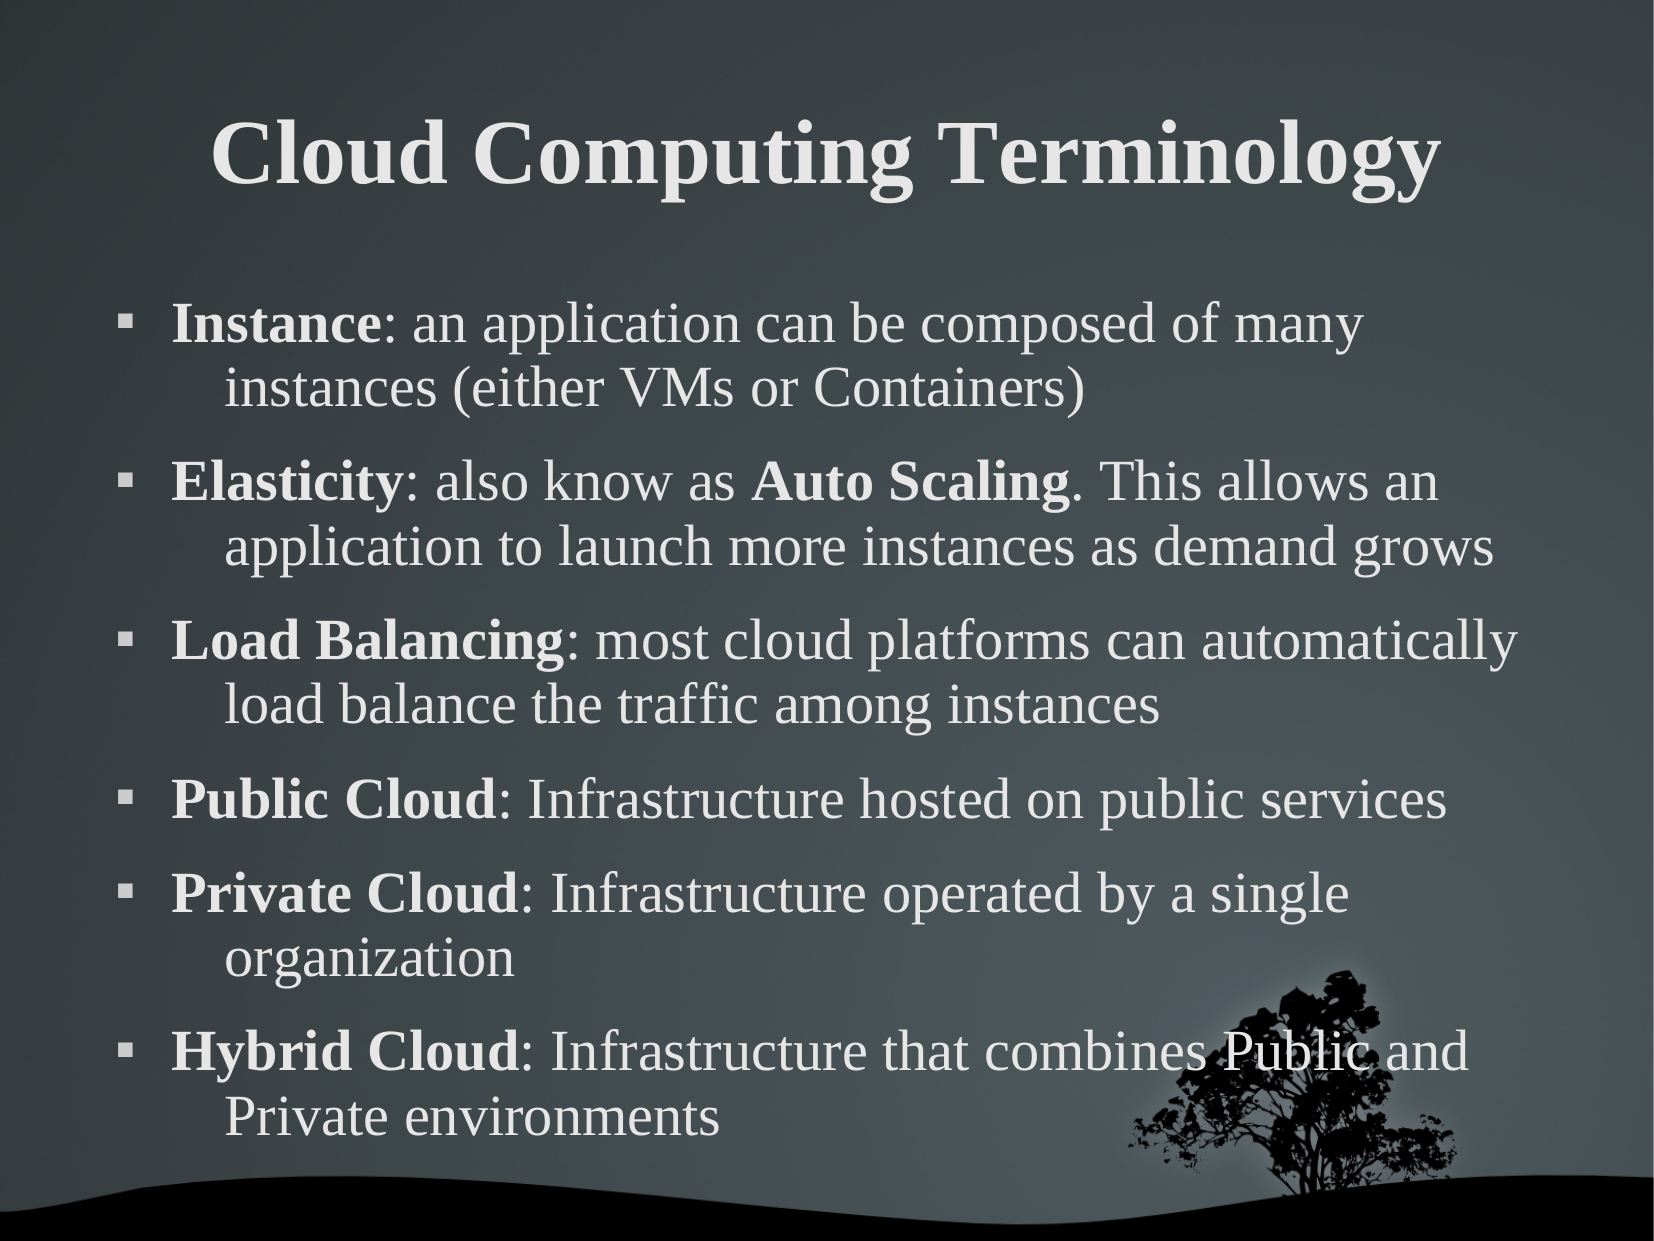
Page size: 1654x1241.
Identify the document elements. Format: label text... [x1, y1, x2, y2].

list Instance: an application can be composed of many instances (either VMs or Containers) Elasticity: also know as Auto Scaling. This allows an application to launch more instances as demand grows Load Balancing: most cloud platforms can automatically load balance the traffic among instances Public Cloud: Infrastructure hosted on public services Private Cloud: Infrastructure operated by a single organization Hybrid Cloud: Infrastructure that combines Public and Private environments [82, 290, 1571, 1148]
picture [0, 0, 1654, 1241]
title Cloud Computing Terminology [82, 49, 1571, 257]
